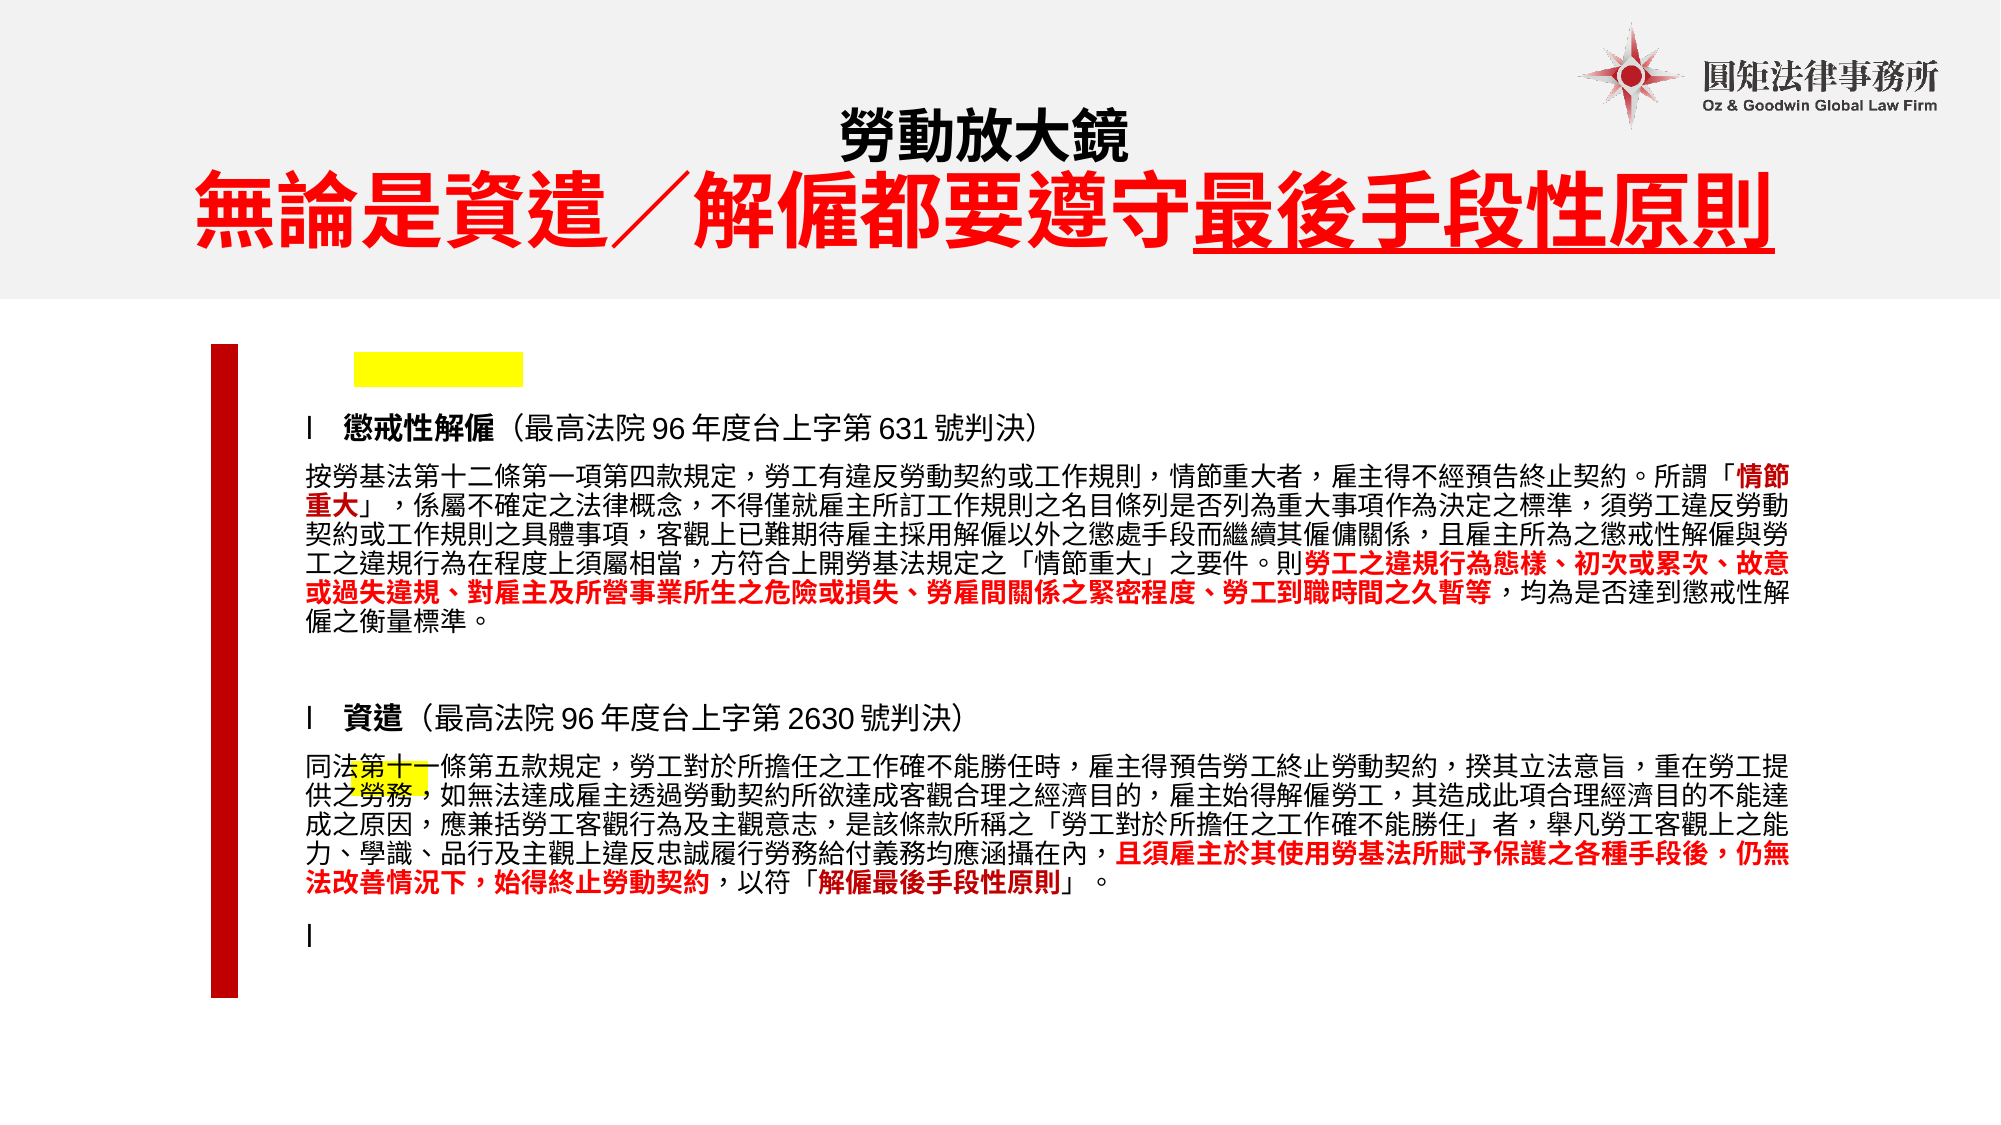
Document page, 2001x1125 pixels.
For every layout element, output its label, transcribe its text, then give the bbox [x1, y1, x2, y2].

list 懲戒性解僱（最高法院96年度台上字第631號判決） 按勞基法第十二條第一項第四款規定，勞工有違反勞動契約或工作規則，情節重大者，雇主得不經預告終止契約。所謂「情節重大」，係屬不確定之法律概念，不得僅就雇主所訂工作規則之名目條列是否列為重大事項作為決定之標準，須勞工違反勞動契約或工作規則之具體事項，客觀上已難期待雇主採用解僱以外之懲處手段而繼續其僱傭關係，且雇主所為之懲戒性解僱與勞工之違規行為在程度上須屬相當，方符合上開勞基法規定之「情節重大」之要件。則勞工之違規行為態樣、初次或累次、故意或過失違規、對雇主及所營事業所生之危險或損失、勞雇間關係之緊密程度、勞工到職時間之久暫等，均為是否達到懲戒性解僱之衡量標準。 資遣（最高法院96年度台上字第2630號判決） 同法第十一條第五款規定，勞工對於所擔任之工作確不能勝任時，雇主得預告勞工終止勞動契約，揆其立法意旨，重在勞工提供之勞務，如無法達成雇主透過勞動契約所欲達成客觀合理之經濟目的，雇主始得解僱勞工，其造成此項合理經濟目的不能達成之原因，應兼括勞工客觀行為及主觀意志，是該條款所稱之「勞工對於所擔任之工作確不能勝任」者，舉凡勞工客觀上之能力、學識、品行及主觀上違反忠誠履行勞務給付義務均應涵攝在內，且須雇主於其使用勞基法所賦予保護之各種手段後，仍無法改善情況下，始得終止勞動契約，以符「解僱最後手段性原則」。 [290, 348, 1819, 1089]
text_box 勞動放大鏡 無論是資遣／解僱都要遵守最後手段性原則 [122, 82, 1848, 285]
